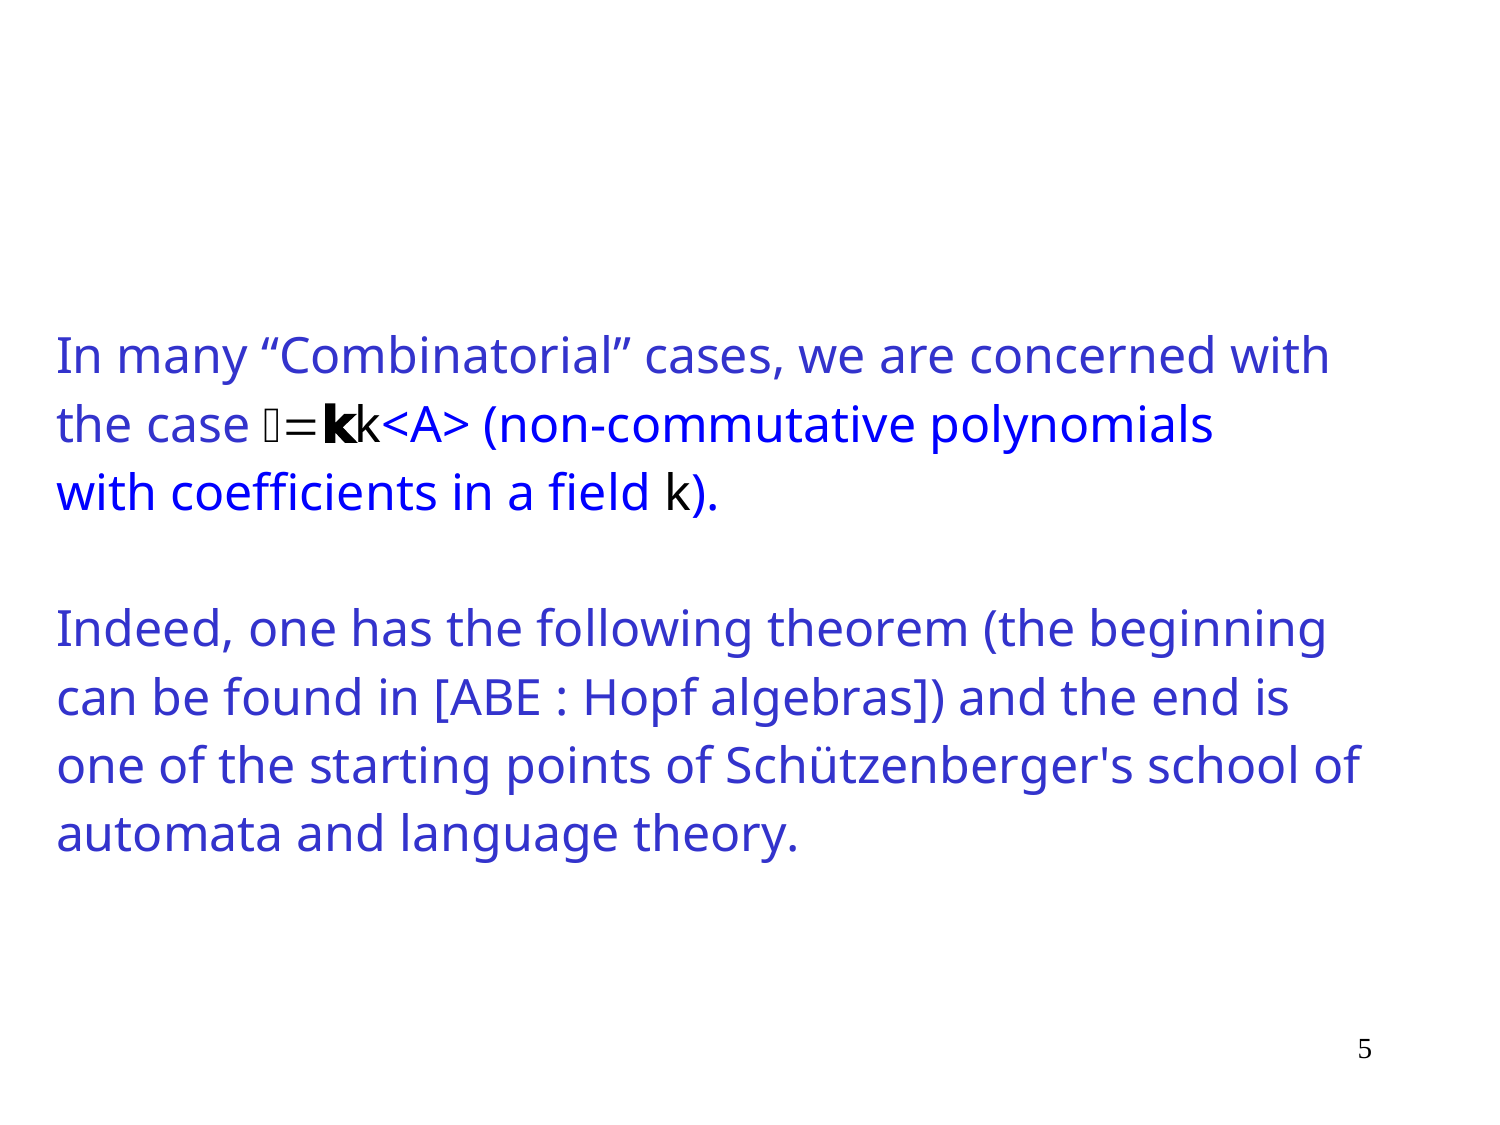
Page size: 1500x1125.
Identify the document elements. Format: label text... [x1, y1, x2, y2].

text_box In many “Combinatorial” cases, we are concerned with the case =kk<A> (non-commutative polynomials with coefficients in a field k). Indeed, one has the following theorem (the beginning can be found in [ABE : Hopf algebras]) and the end is one of the starting points of Schützenberger's school of automata and language theory. [41, 312, 1485, 835]
